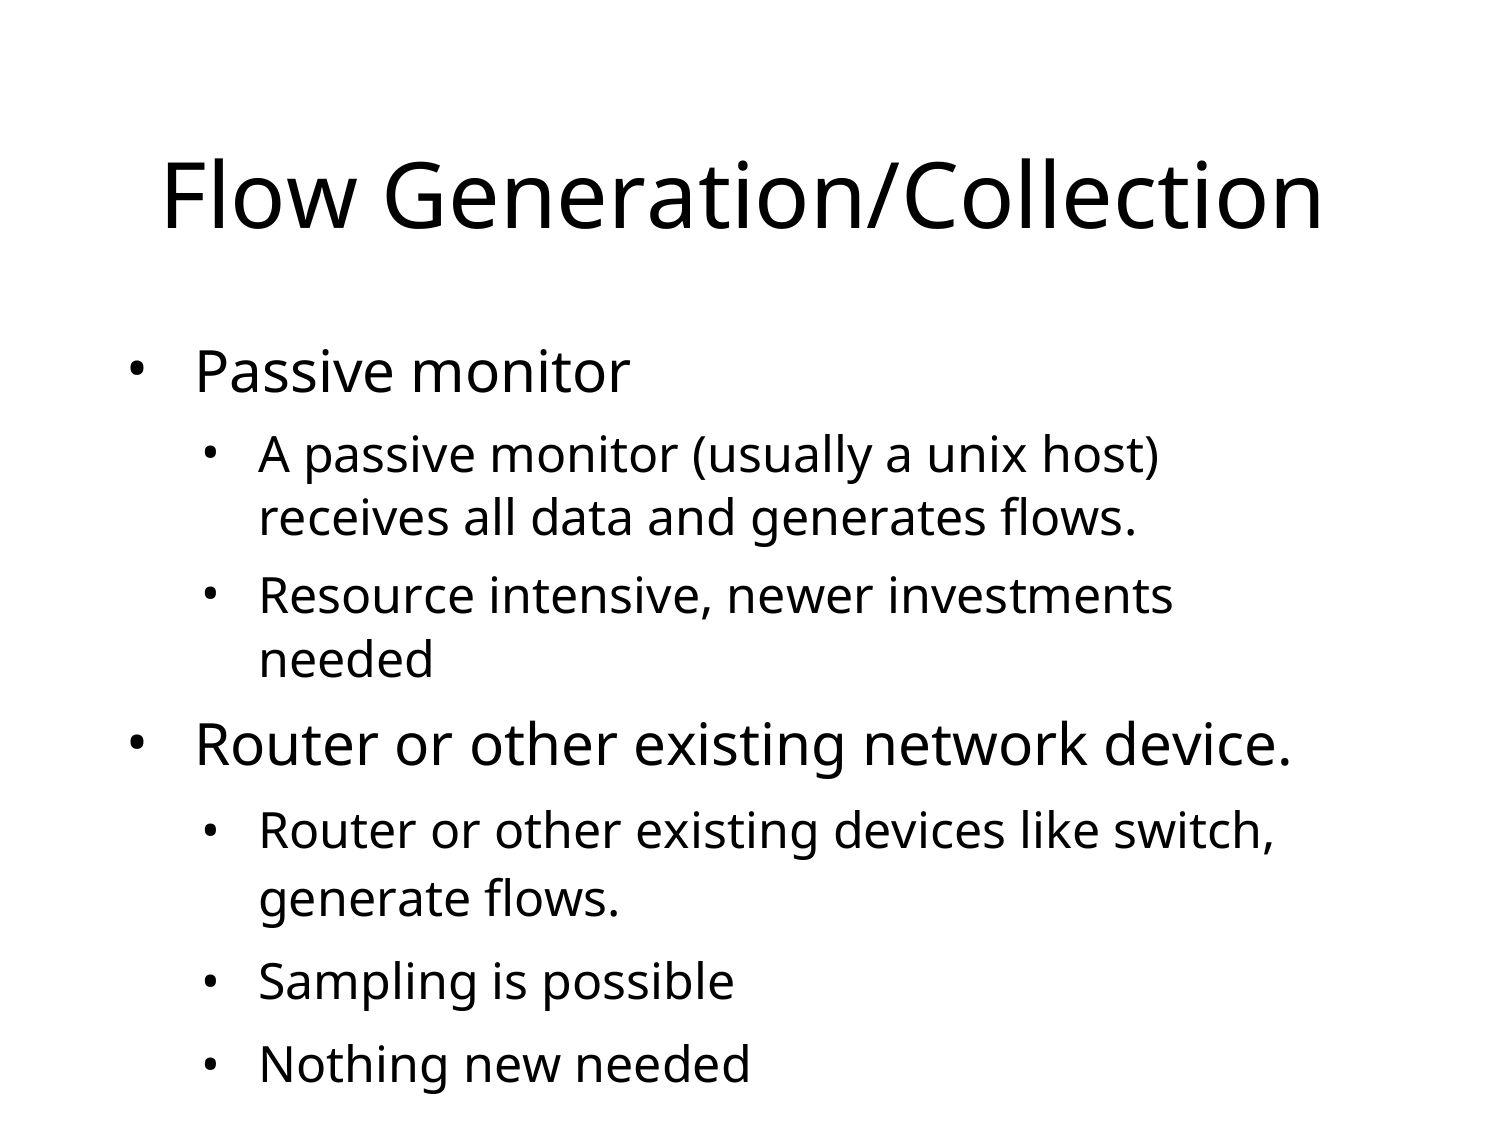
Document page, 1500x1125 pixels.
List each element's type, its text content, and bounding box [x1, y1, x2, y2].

title Flow Generation/Collection [112, 62, 1388, 324]
list Passive monitor A passive monitor (usually a unix host) receives all data and generates flows. Resource intensive, newer investments needed Router or other existing network device. Router or other existing devices like switch, generate flows. Sampling is possible Nothing new needed [112, 324, 1388, 1125]
